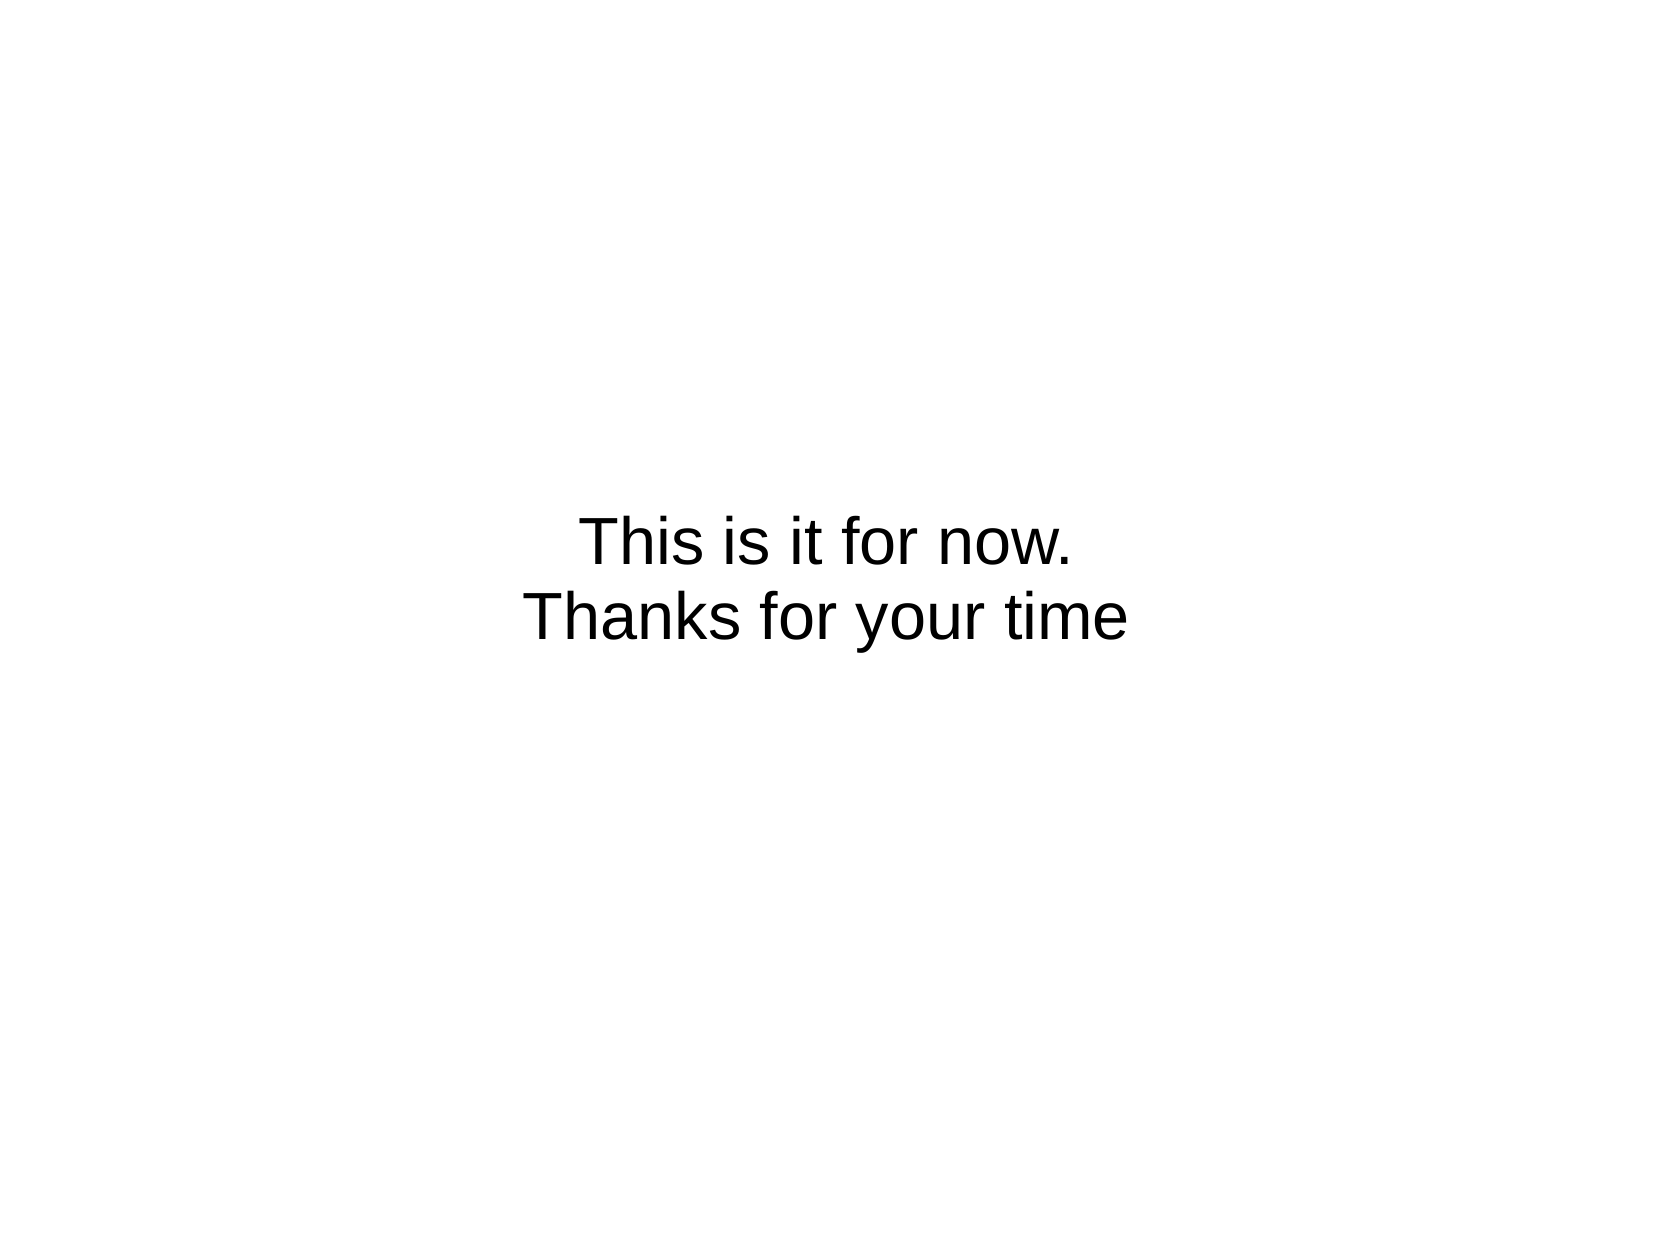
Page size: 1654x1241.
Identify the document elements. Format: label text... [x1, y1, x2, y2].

subtitle This is it for now. Thanks for your time [82, 49, 1571, 1109]
